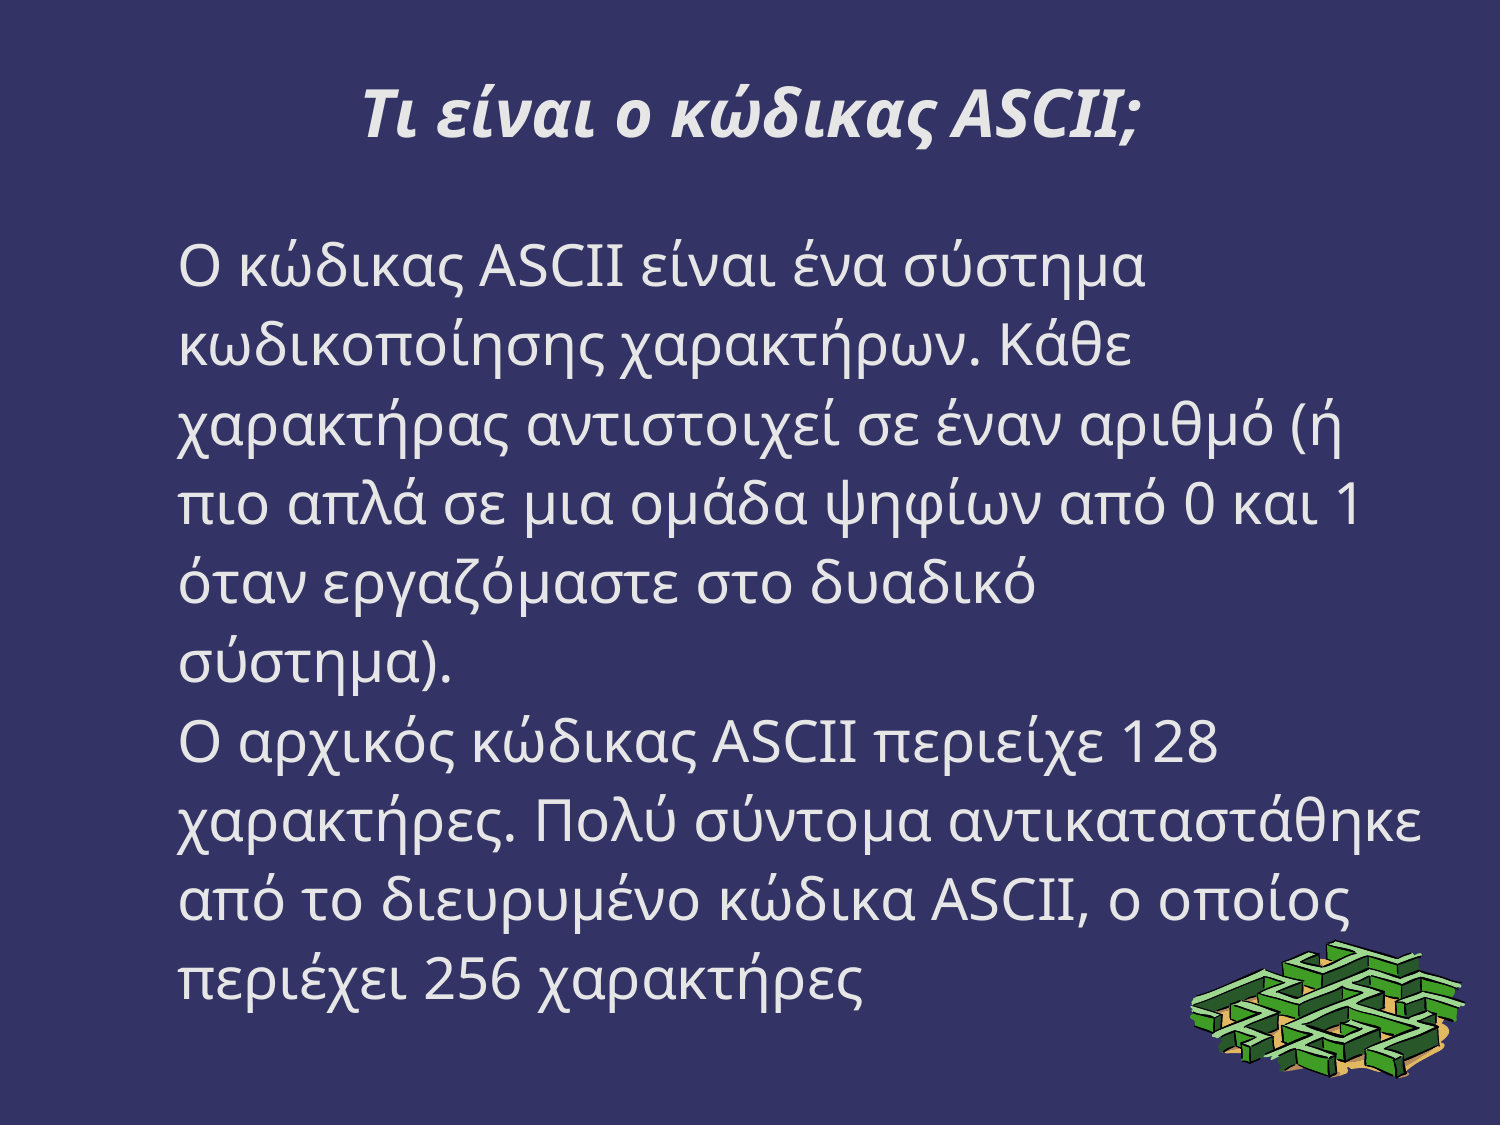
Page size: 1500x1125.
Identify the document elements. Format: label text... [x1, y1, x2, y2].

title Τι είναι ο κώδικας ASCII; [110, 17, 1392, 206]
list Ο κώδικας ASCII είναι ένα σύστημα κωδικοποίησης χαρακτήρων. Κάθε χαρακτήρας αντιστοιχεί σε έναν αριθμό (ή πιο απλά σε μια ομάδα ψηφίων από 0 και 1 όταν εργαζόμαστε στο δυαδικό σύστημα). Ο αρχικός κώδικας ASCII περιείχε 128 χαρακτήρες. Πολύ σύντομα αντικαταστάθηκε από το διευρυμένο κώδικα ASCII, ο οποίος περιέχει 256 χαρακτήρες [177, 224, 1439, 998]
